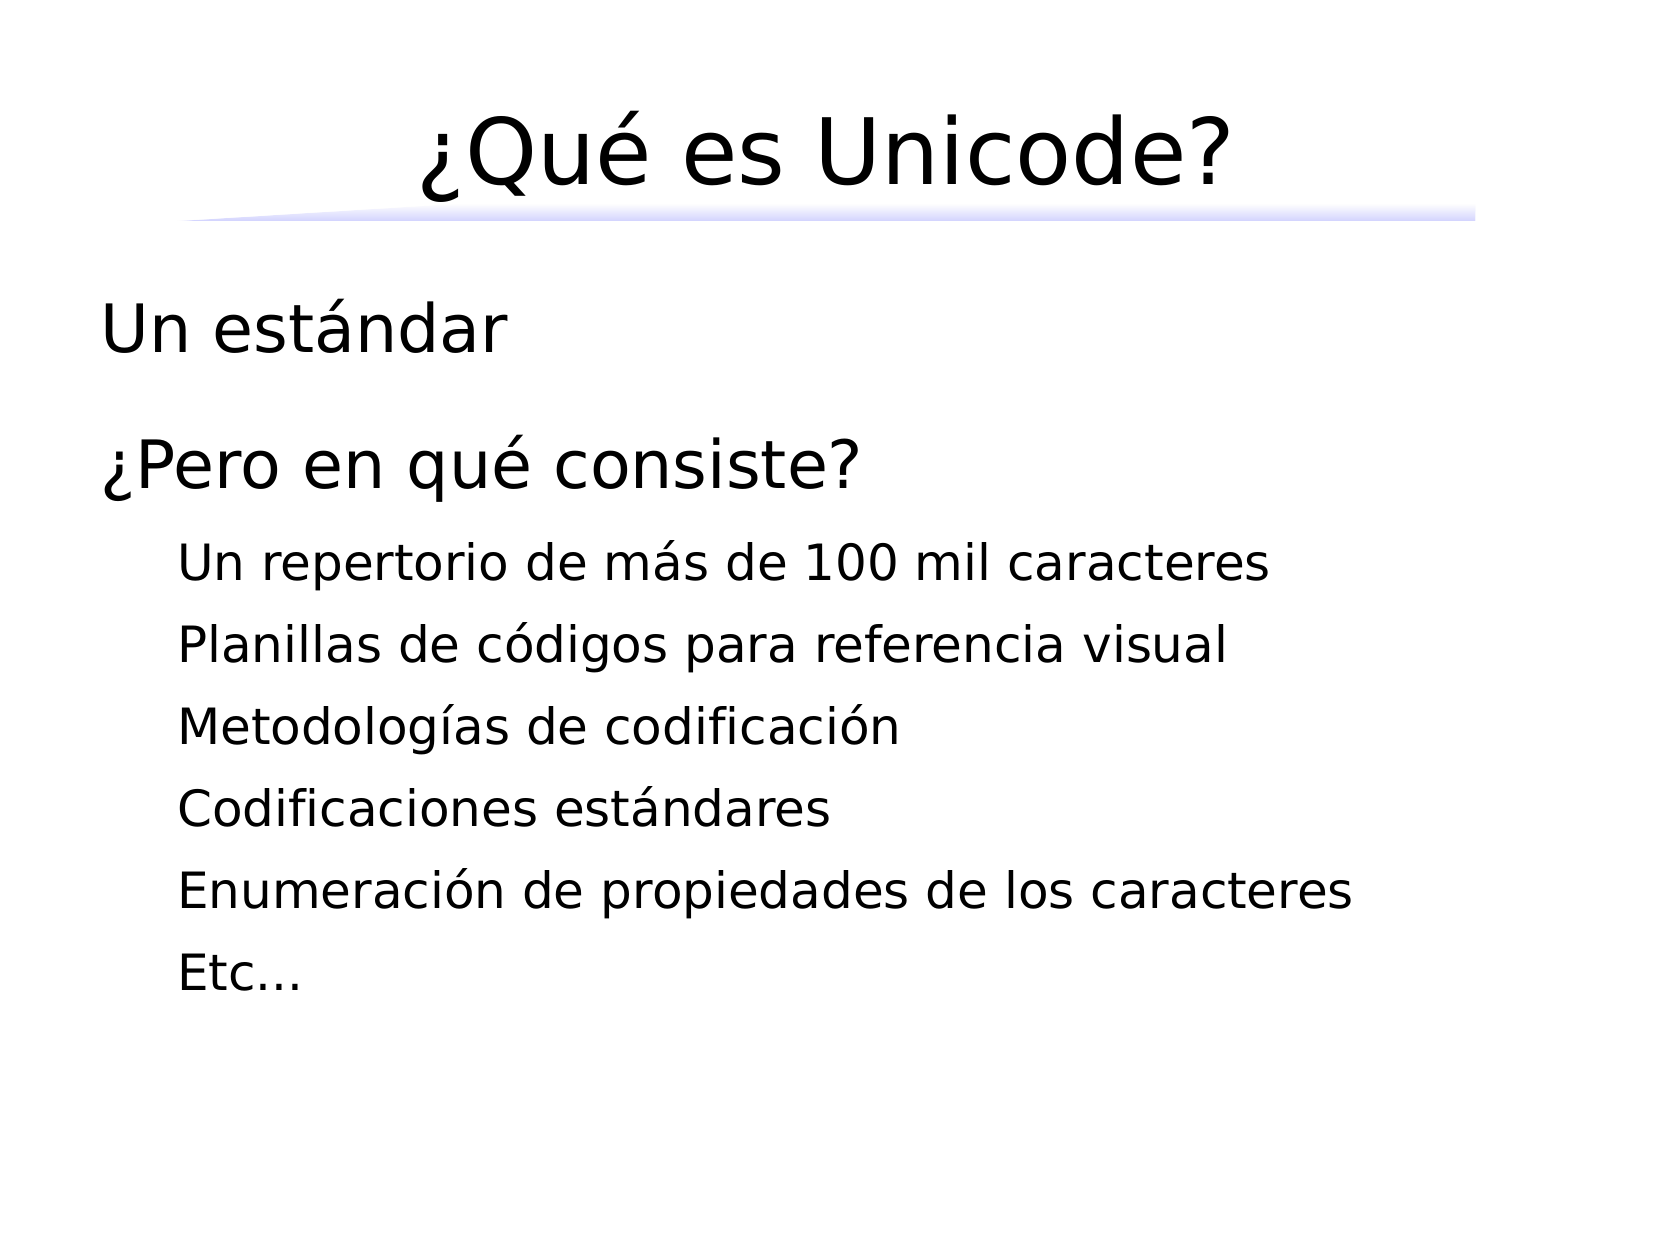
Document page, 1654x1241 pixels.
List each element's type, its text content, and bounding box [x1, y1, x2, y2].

list Un estándar ¿Pero en qué consiste? Un repertorio de más de 100 mil caracteres Planillas de códigos para referencia visual Metodologías de codificación Codificaciones estándares Enumeración de propiedades de los caracteres Etc... [82, 290, 1571, 1109]
title ¿Qué es Unicode? [82, 49, 1571, 257]
